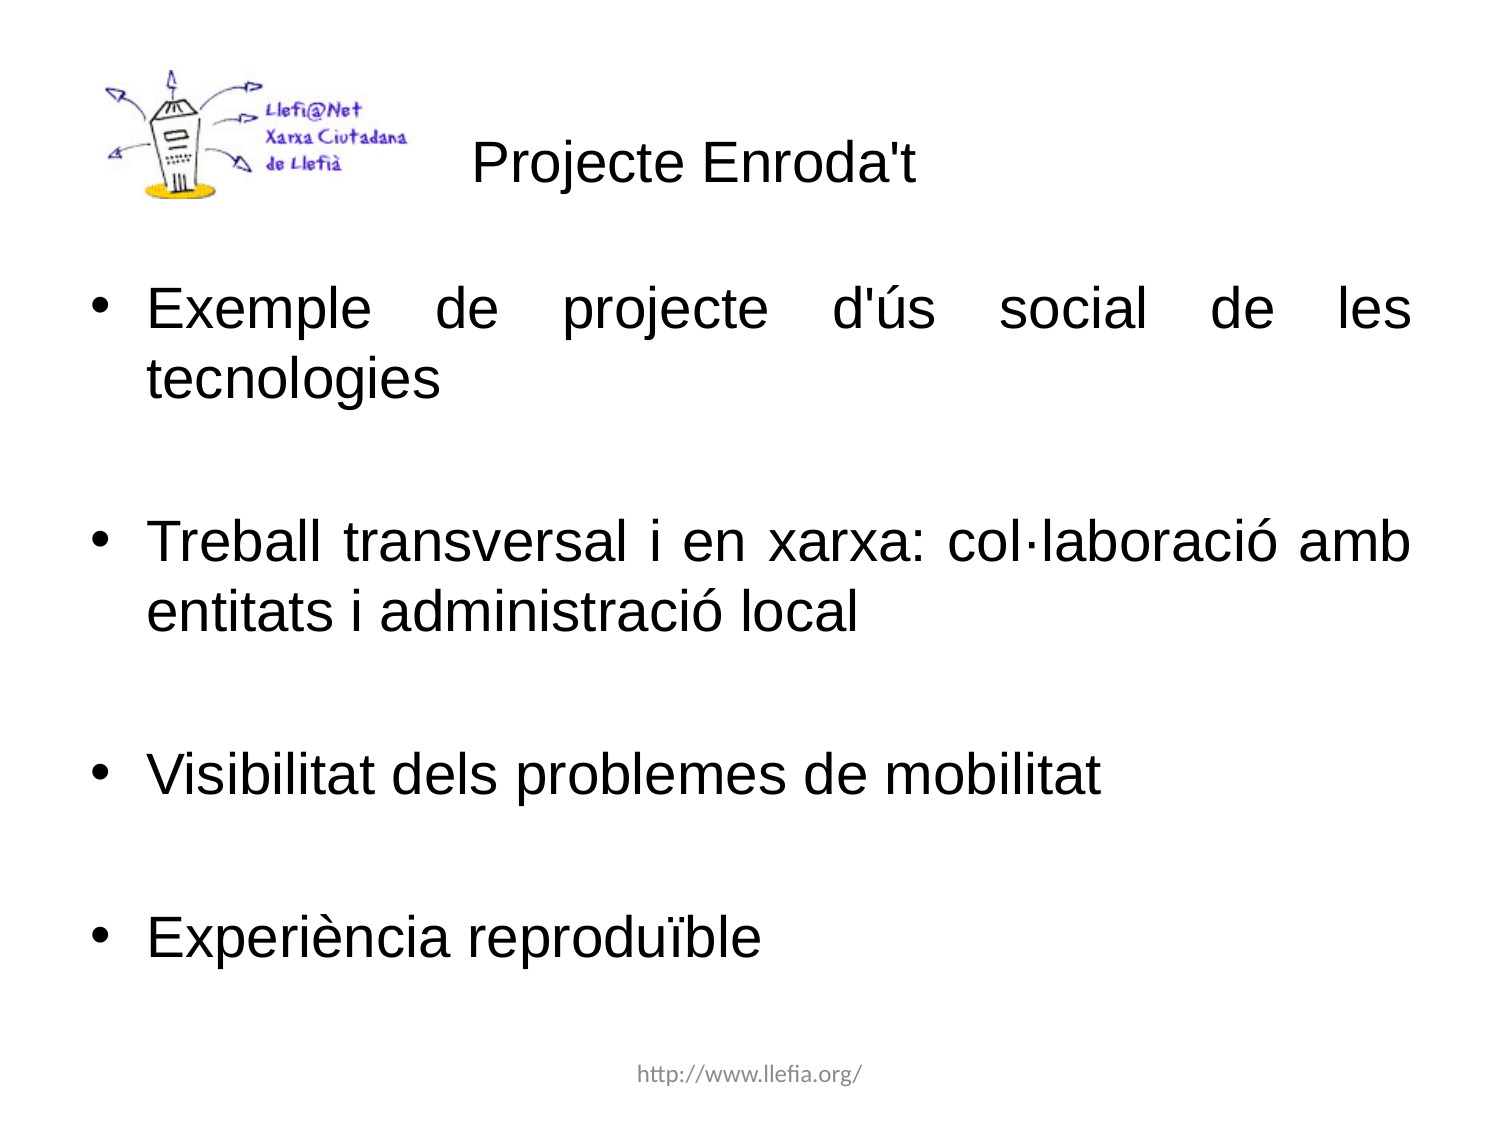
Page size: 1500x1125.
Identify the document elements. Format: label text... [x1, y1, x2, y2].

text_box Projecte Enroda't [456, 117, 1418, 202]
list Exemple de projecte d'ús social de les tecnologies Treball transversal i en xarxa: col·laboració amb entitats i administració local Visibilitat dels problemes de mobilitat Experiència reproduïble [75, 262, 1430, 1005]
picture [105, 70, 412, 199]
text_box http://www.llefia.org/ [512, 1042, 988, 1103]
